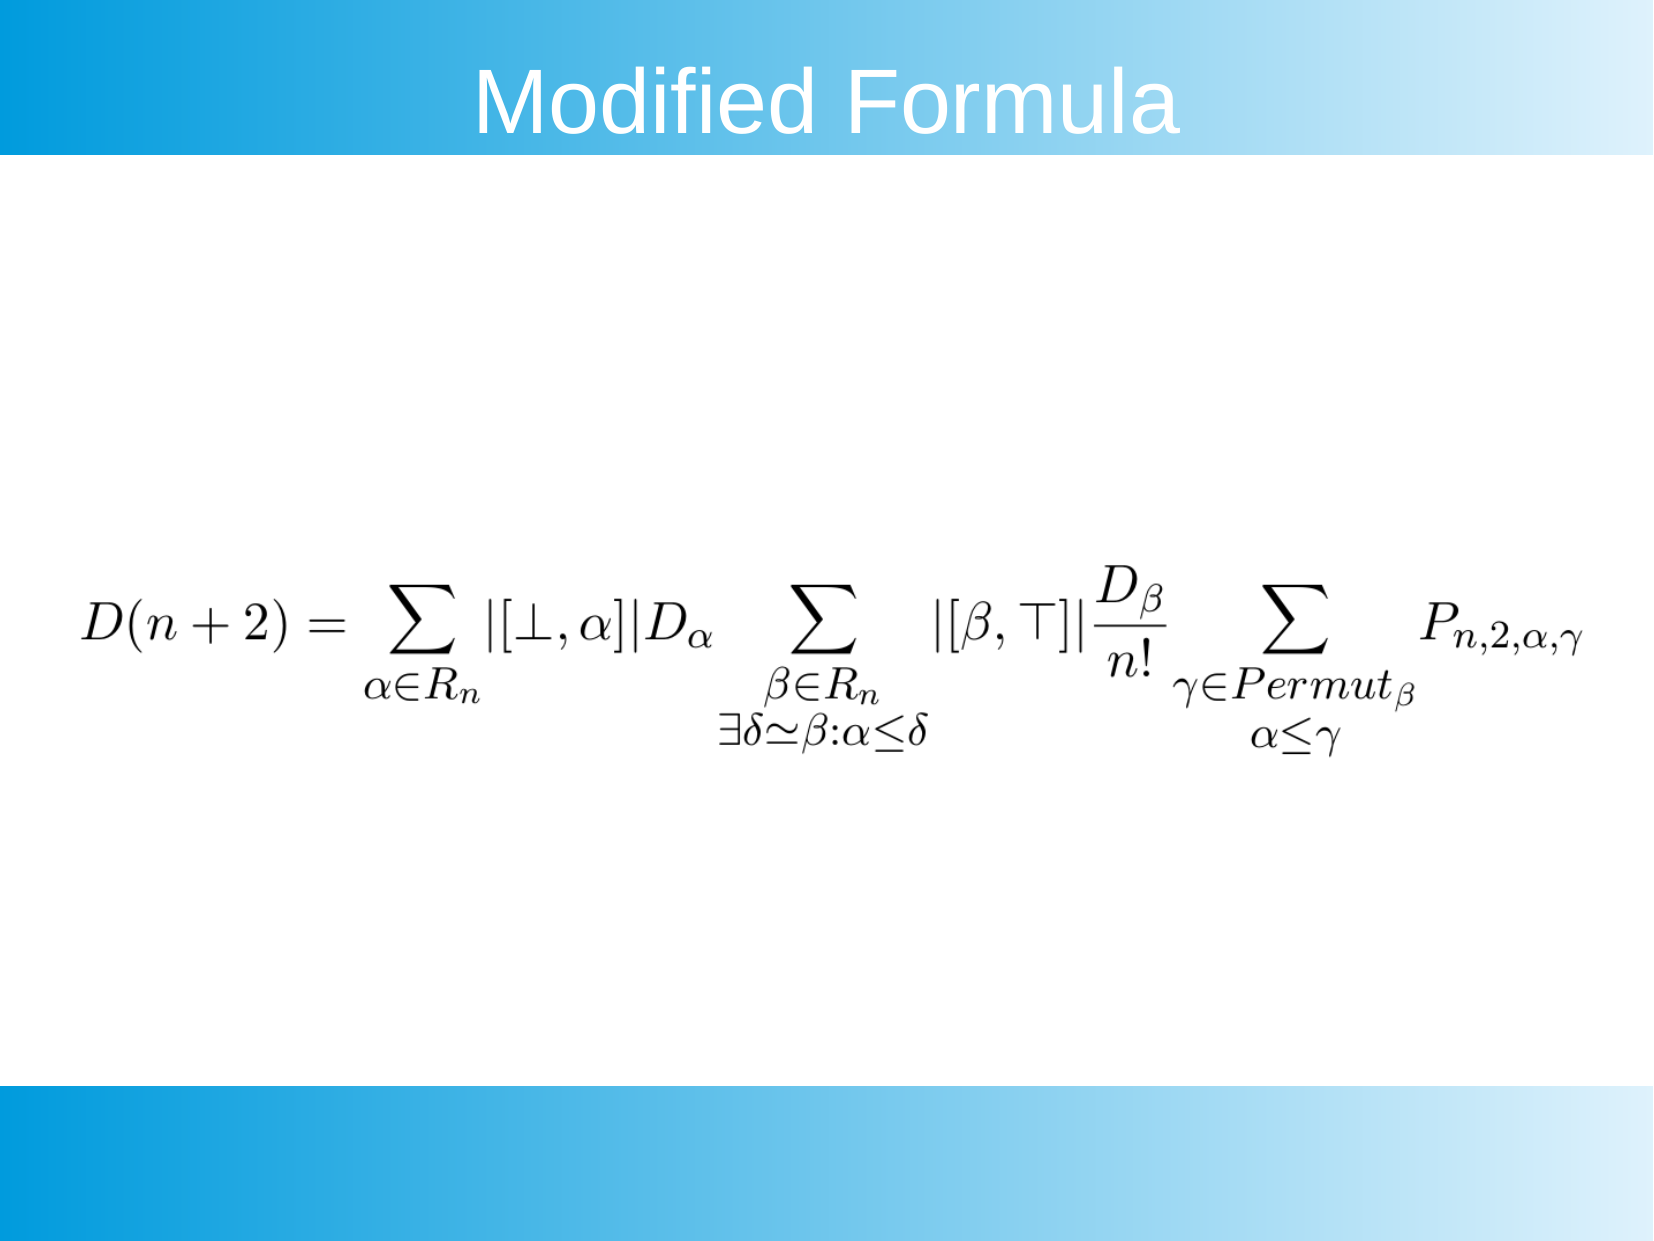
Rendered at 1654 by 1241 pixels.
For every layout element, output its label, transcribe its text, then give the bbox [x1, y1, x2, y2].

picture [63, 535, 1621, 782]
title Modified Formula [82, 49, 1571, 155]
